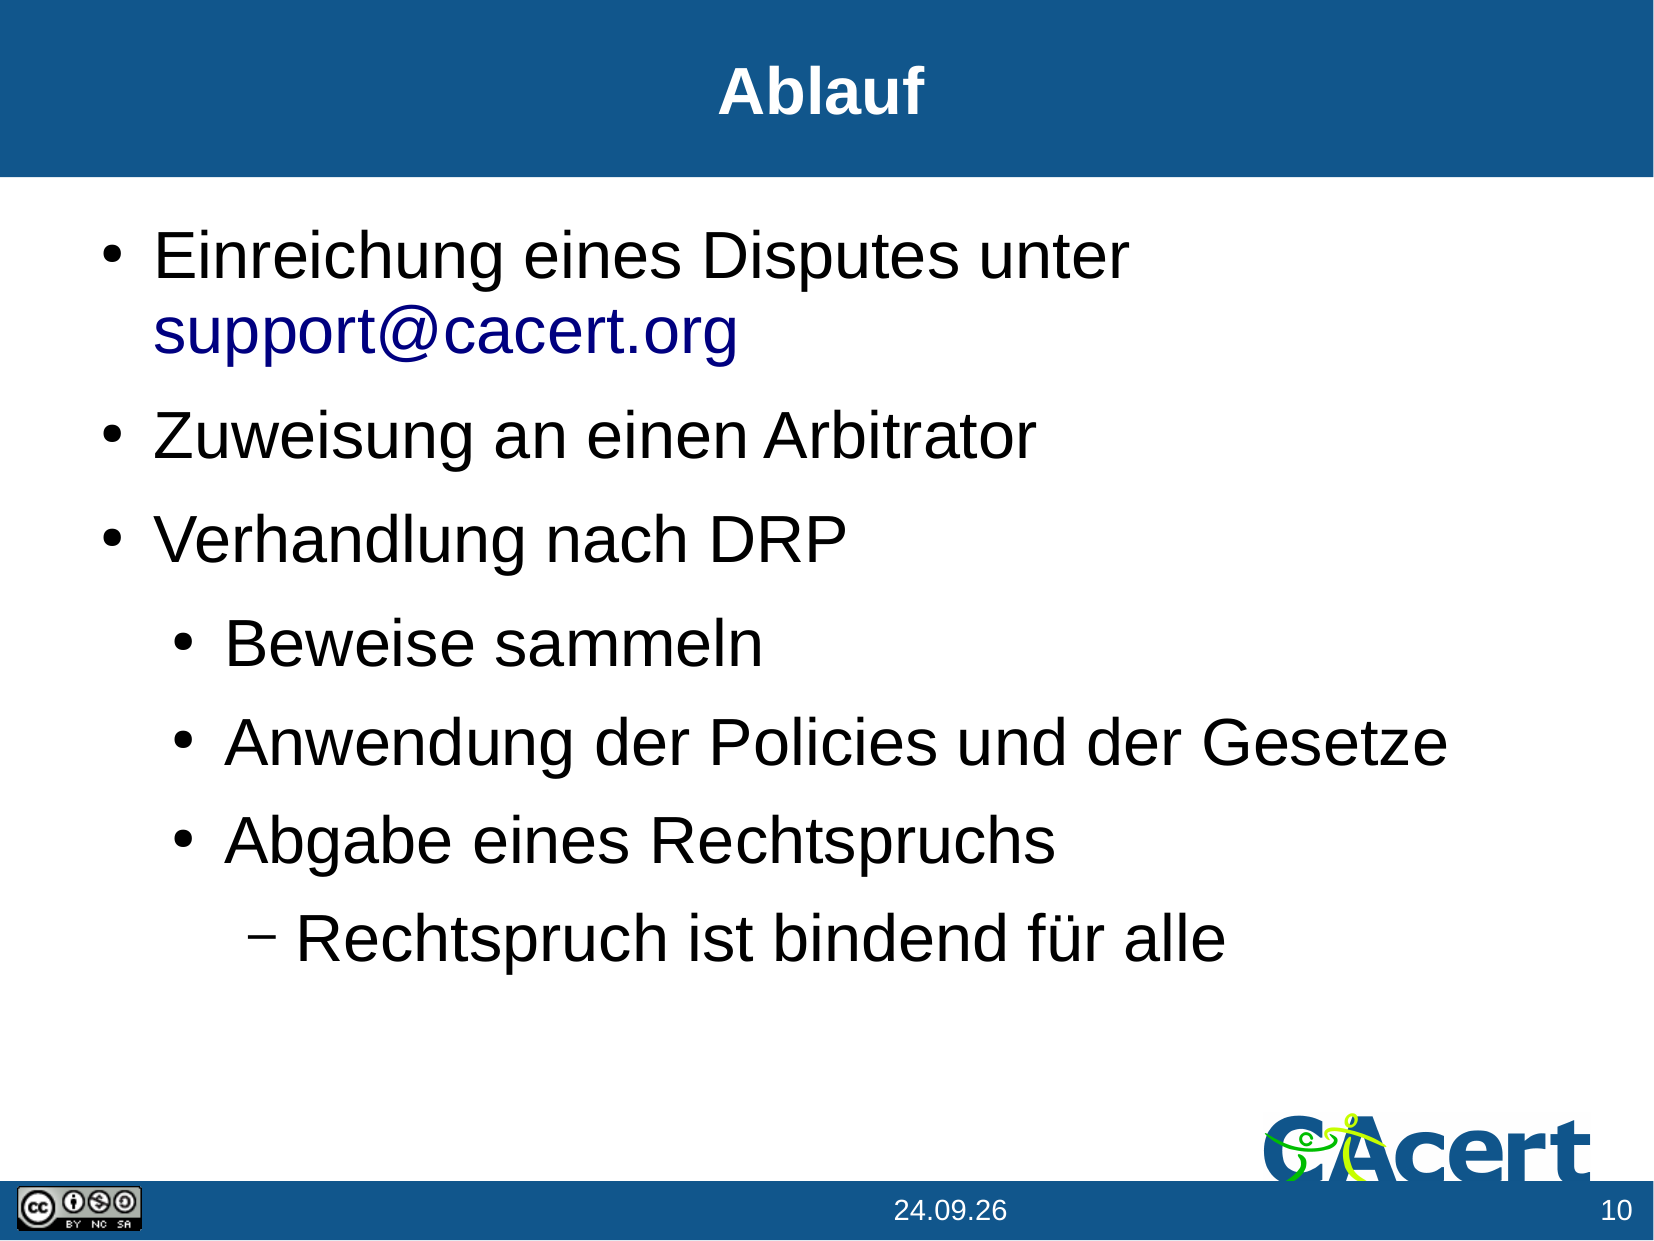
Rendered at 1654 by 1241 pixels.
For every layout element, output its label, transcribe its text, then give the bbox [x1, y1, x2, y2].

picture [1263, 1112, 1591, 1181]
title Ablauf [76, 17, 1565, 166]
list Einreichung eines Disputes unter support@cacert.org Zuweisung an einen Arbitrator Verhandlung nach DRP Beweise sammeln Anwendung der Policies und der Gesetze Abgabe eines Rechtspruchs Rechtspruch ist bindend für alle [82, 218, 1571, 1091]
picture [17, 1186, 142, 1231]
